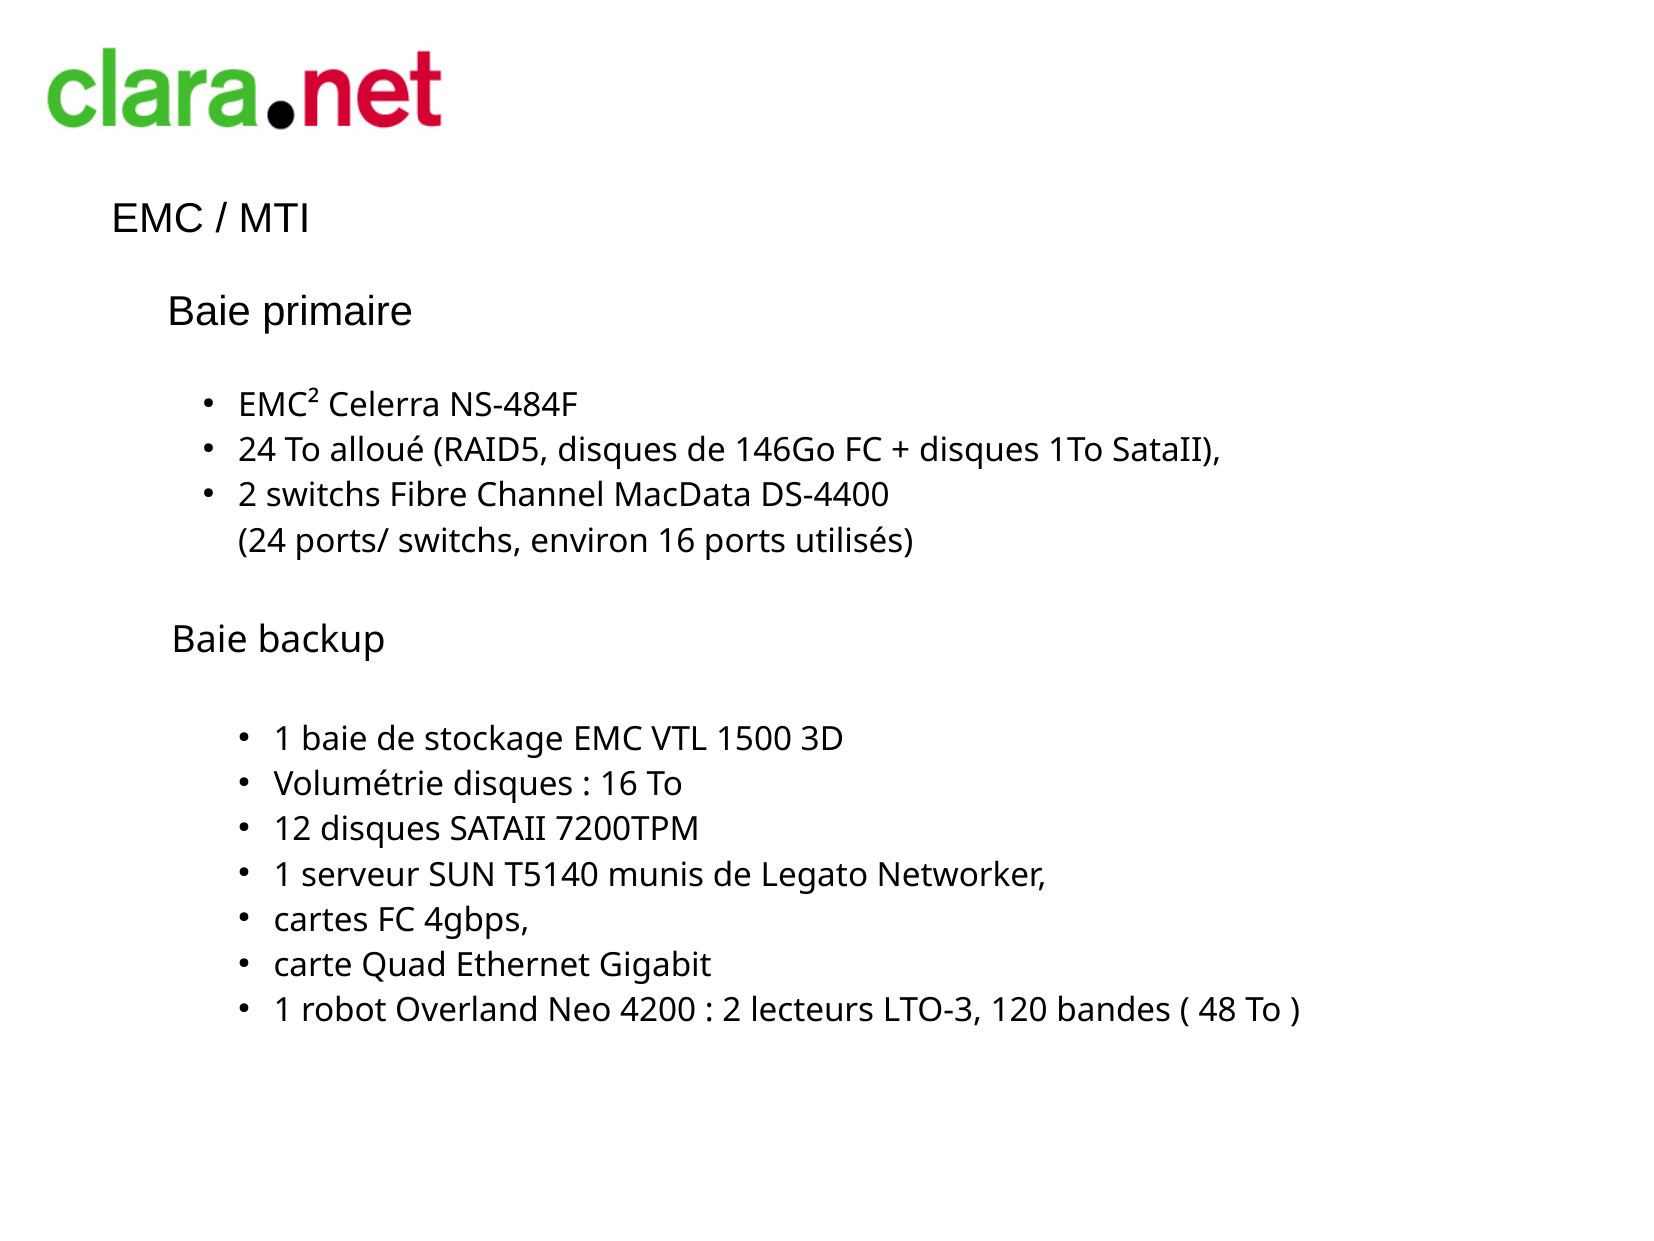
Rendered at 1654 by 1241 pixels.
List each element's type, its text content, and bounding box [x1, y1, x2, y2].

text_box EMC / MTI Baie primaire EMC² Celerra NS-484F 24 To alloué (RAID5, disques de 146Go FC + disques 1To SataII), 2 switchs Fibre Channel MacData DS-4400 (24 ports/ switchs, environ 16 ports utilisés) Baie backup 1 baie de stockage EMC VTL 1500 3D Volumétrie disques : 16 To 12 disques SATAII 7200TPM 1 serveur SUN T5140 munis de Legato Networker, cartes FC 4gbps, carte Quad Ethernet Gigabit 1 robot Overland Neo 4200 : 2 lecteurs LTO-3, 120 bandes ( 48 To ) [81, 187, 1538, 1163]
picture [37, 24, 451, 151]
